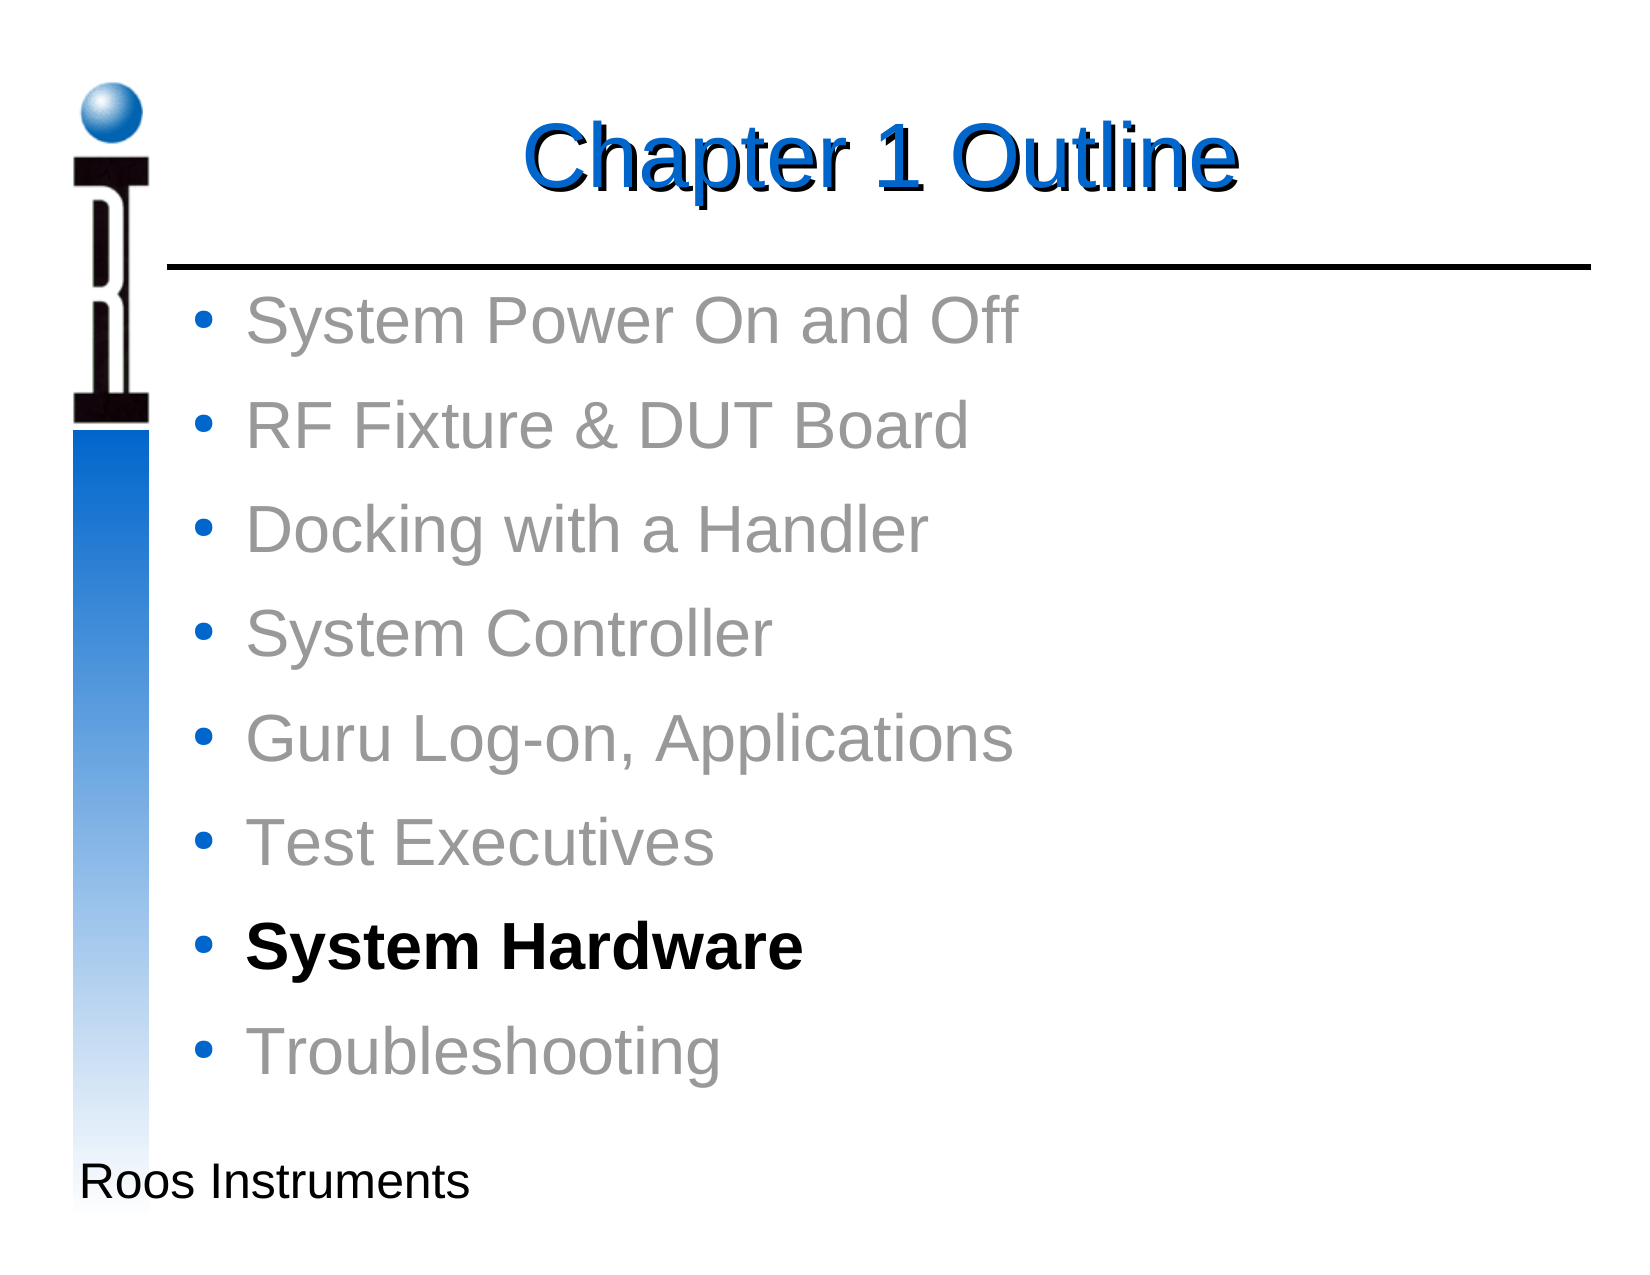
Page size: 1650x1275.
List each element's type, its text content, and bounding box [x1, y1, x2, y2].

picture [69, 78, 154, 430]
title Chapter 1 Outline [171, 59, 1591, 253]
list System Power On and Off RF Fixture & DUT Board Docking with a Handler System Controller Guru Log-on, Applications Test Executives System Hardware Troubleshooting [174, 283, 1591, 1089]
